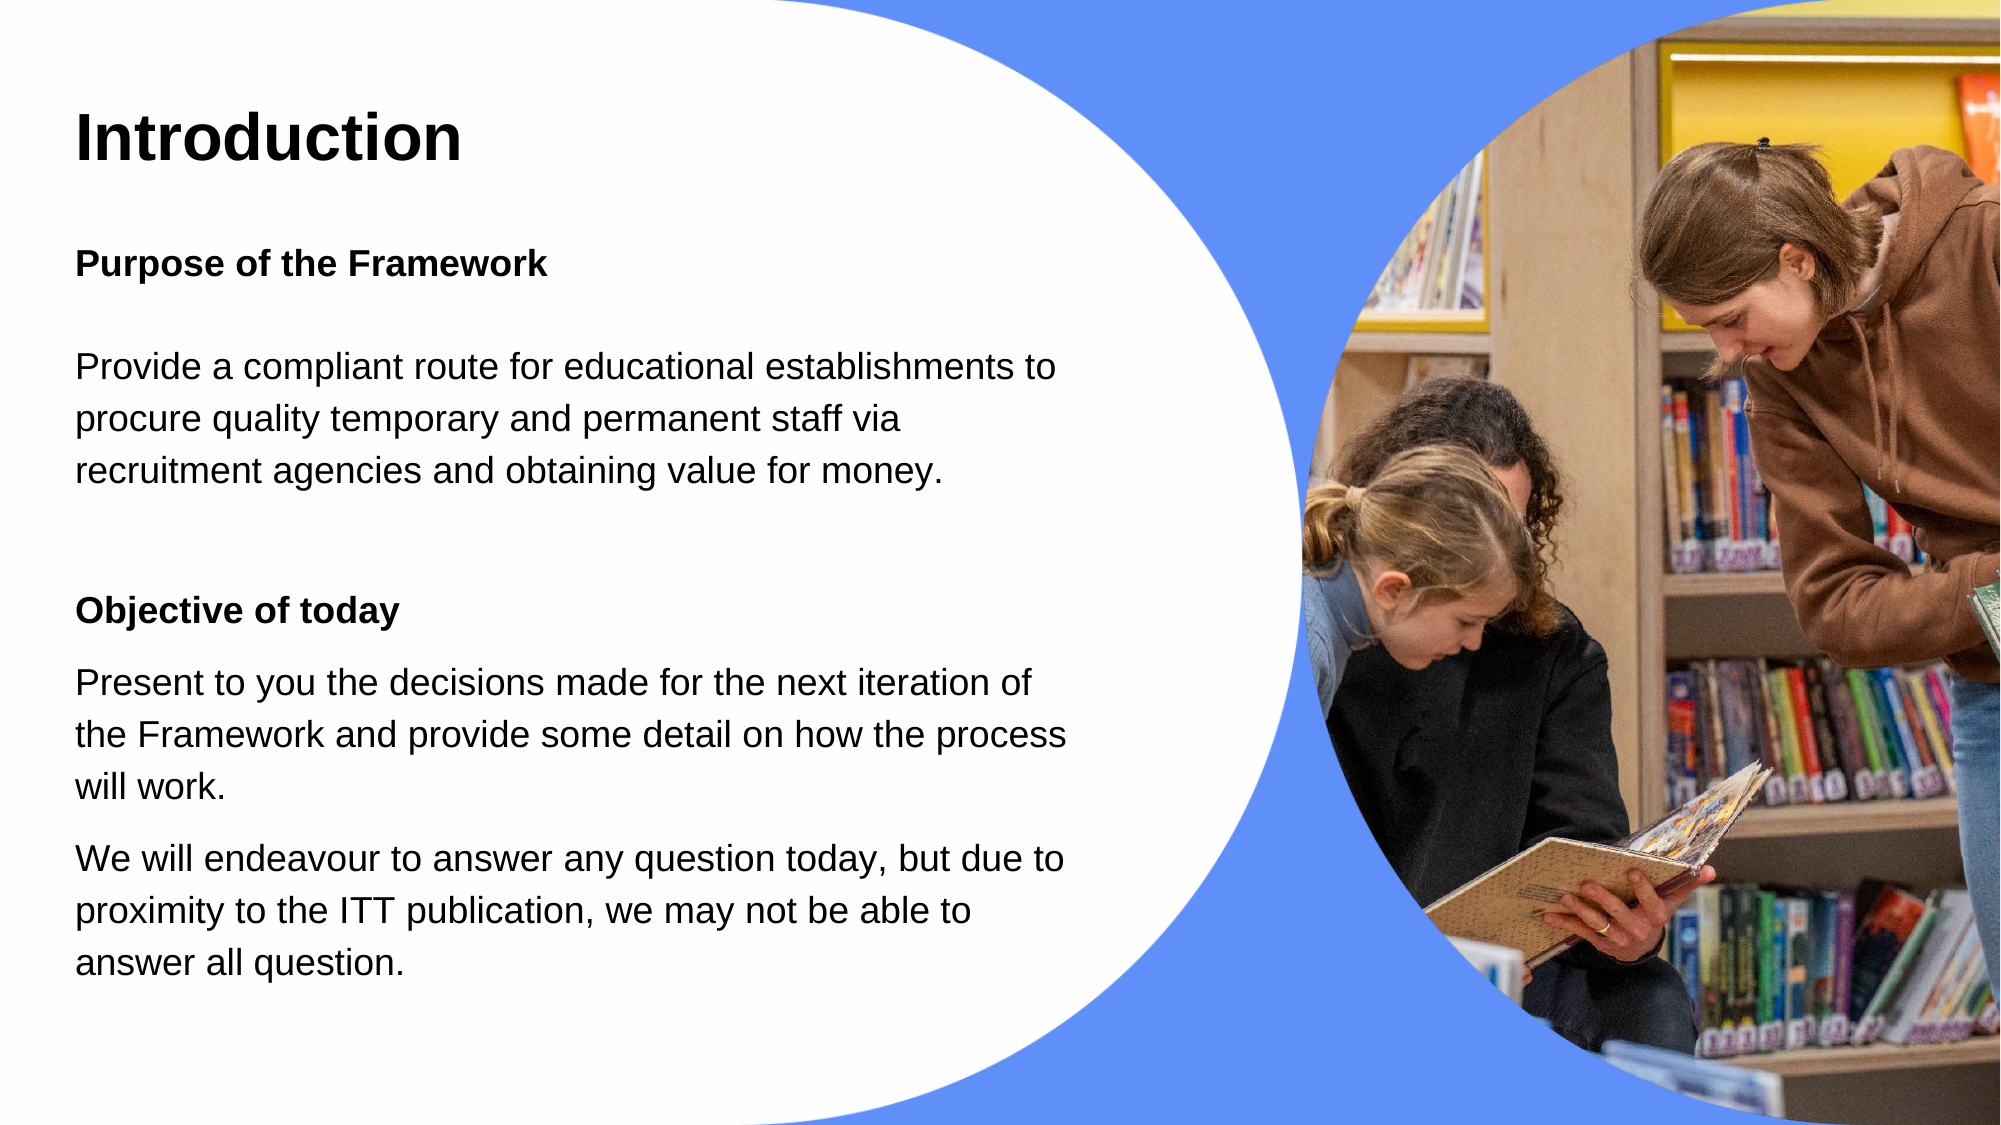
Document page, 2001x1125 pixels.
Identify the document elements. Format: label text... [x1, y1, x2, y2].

title Purpose of the Framework Provide a compliant route for educational establishments to procure quality temporary and permanent staff via recruitment agencies and obtaining value for money. Objective of today Present to you the decisions made for the next iteration of the Framework and provide some detail on how the process will work. We will endeavour to answer any question today, but due to proximity to the ITT publication, we may not be able to answer all question. [75, 232, 1089, 748]
title Introduction [75, 93, 711, 233]
